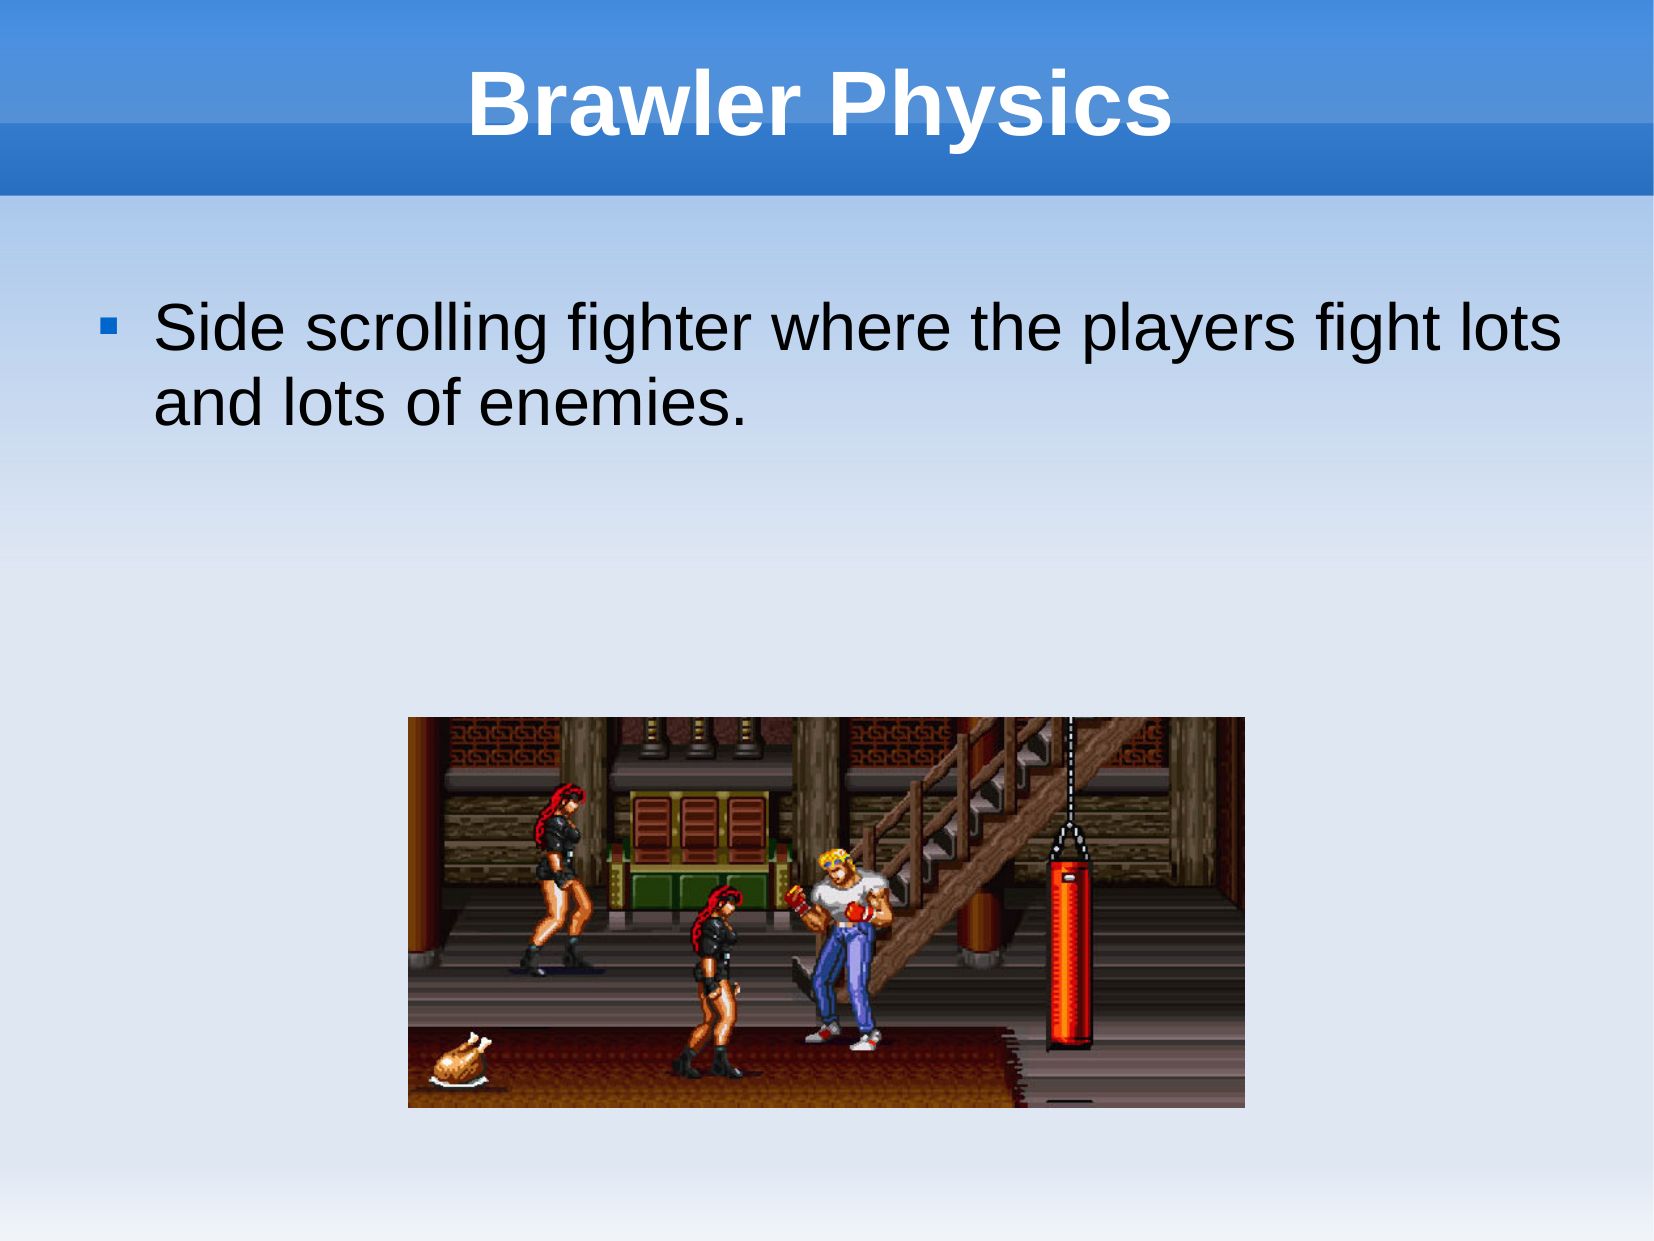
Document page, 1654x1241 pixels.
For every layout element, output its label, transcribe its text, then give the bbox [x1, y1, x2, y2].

title Brawler Physics [76, 0, 1565, 208]
list Side scrolling fighter where the players fight lots and lots of enemies. [82, 290, 1571, 681]
picture [0, 0, 1654, 1241]
